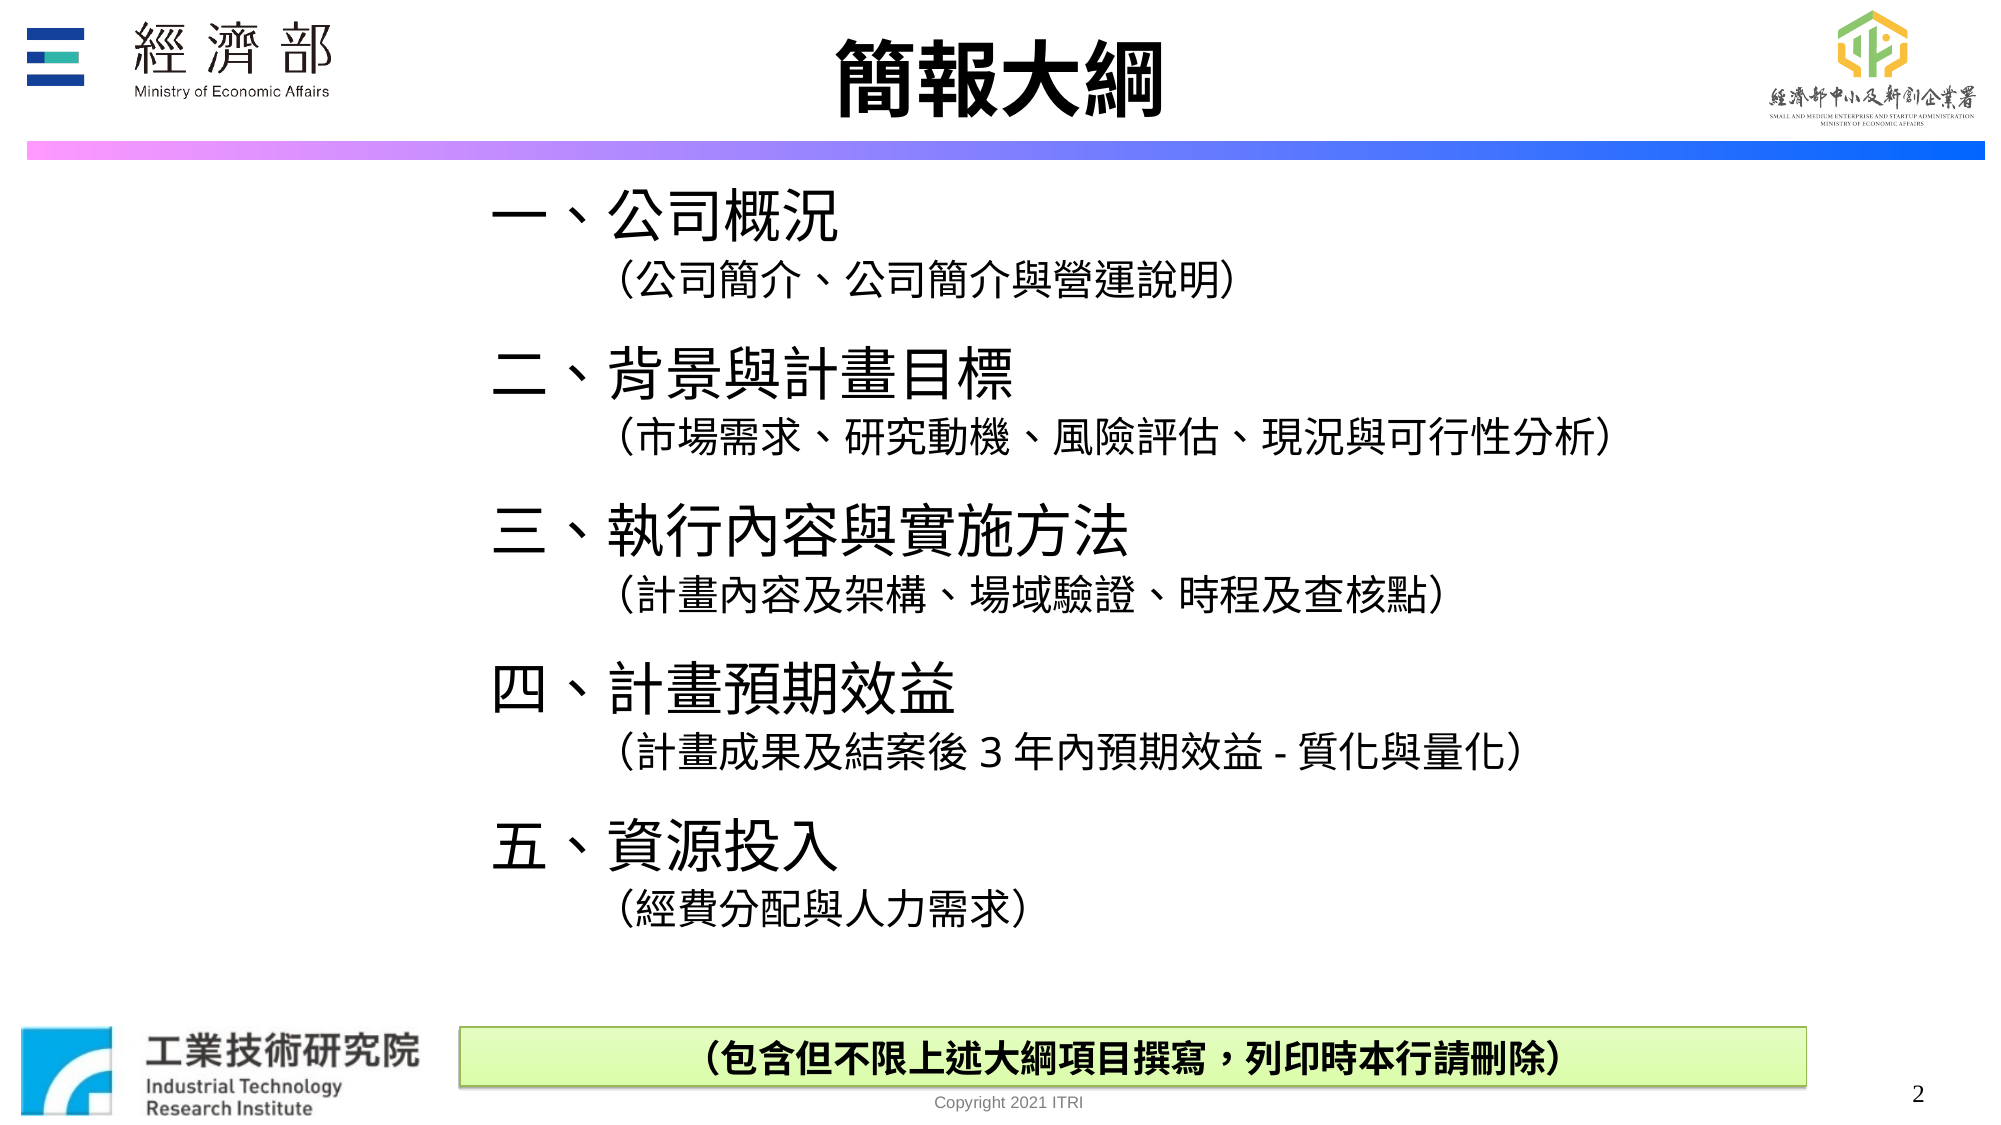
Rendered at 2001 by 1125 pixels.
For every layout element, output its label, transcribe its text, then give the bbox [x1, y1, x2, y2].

list 一、公司概況 （公司簡介、公司簡介與營運說明） 二、背景與計畫目標 （市場需求、研究動機、風險評估、現況與可行性分析） 三、執行內容與實施方法 （計畫內容及架構、場域驗證、時程及查核點） 四、計畫預期效益 （計畫成果及結案後3年內預期效益-質化與量化） 五、資源投入 （經費分配與人力需求） [487, 177, 1913, 1020]
text_box （包含但不限上述大綱項目撰寫，列印時本行請刪除） [460, 1027, 1806, 1086]
text_box 2 [1897, 1070, 1983, 1121]
title 簡報大綱 [407, 19, 1593, 112]
